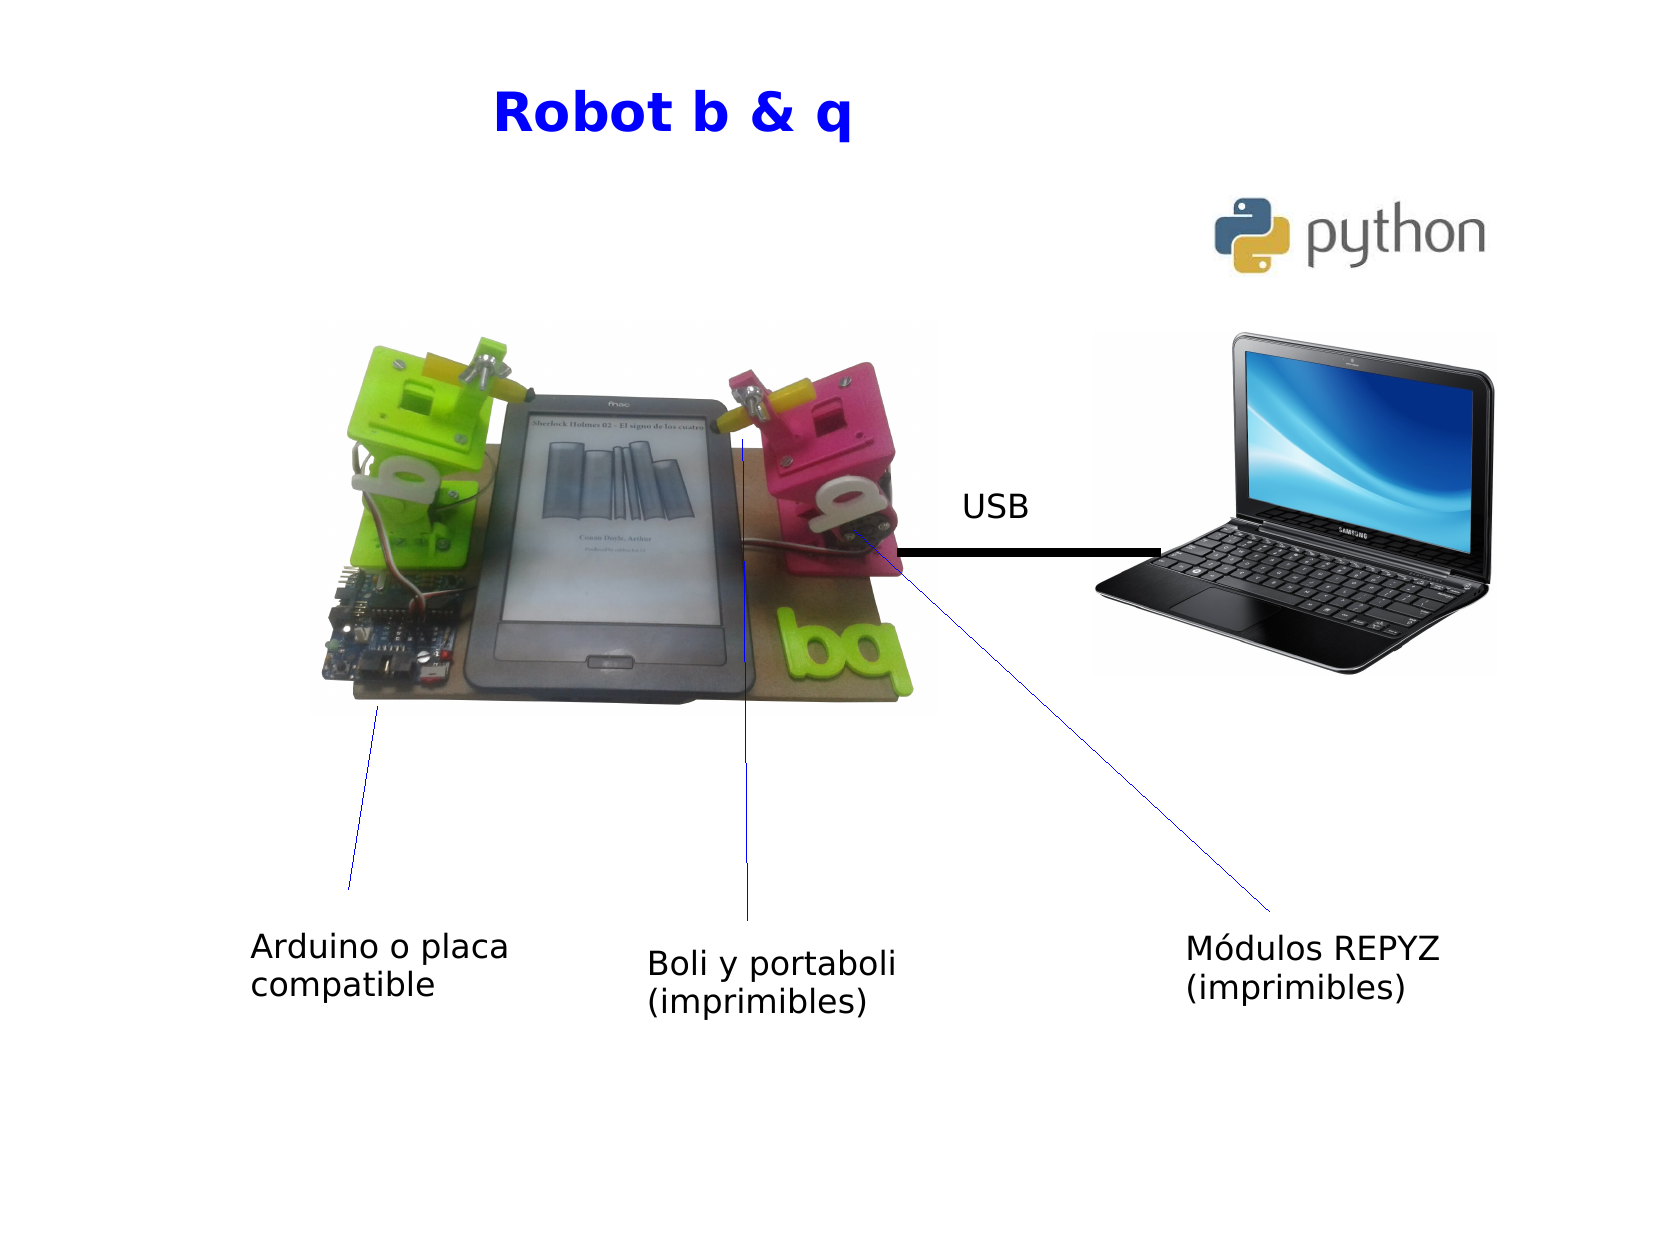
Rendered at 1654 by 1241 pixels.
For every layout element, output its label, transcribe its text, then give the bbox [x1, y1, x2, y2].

text_box Robot b & q [477, 74, 1080, 153]
picture [1093, 331, 1497, 676]
picture [1180, 163, 1527, 314]
picture [310, 320, 938, 716]
text_box Boli y portaboli (imprimibles) [632, 937, 928, 1029]
text_box Módulos REPYZ (imprimibles) [1170, 922, 1467, 1015]
text_box USB [947, 480, 1087, 534]
text_box Arduino o placa compatible [235, 920, 532, 1013]
